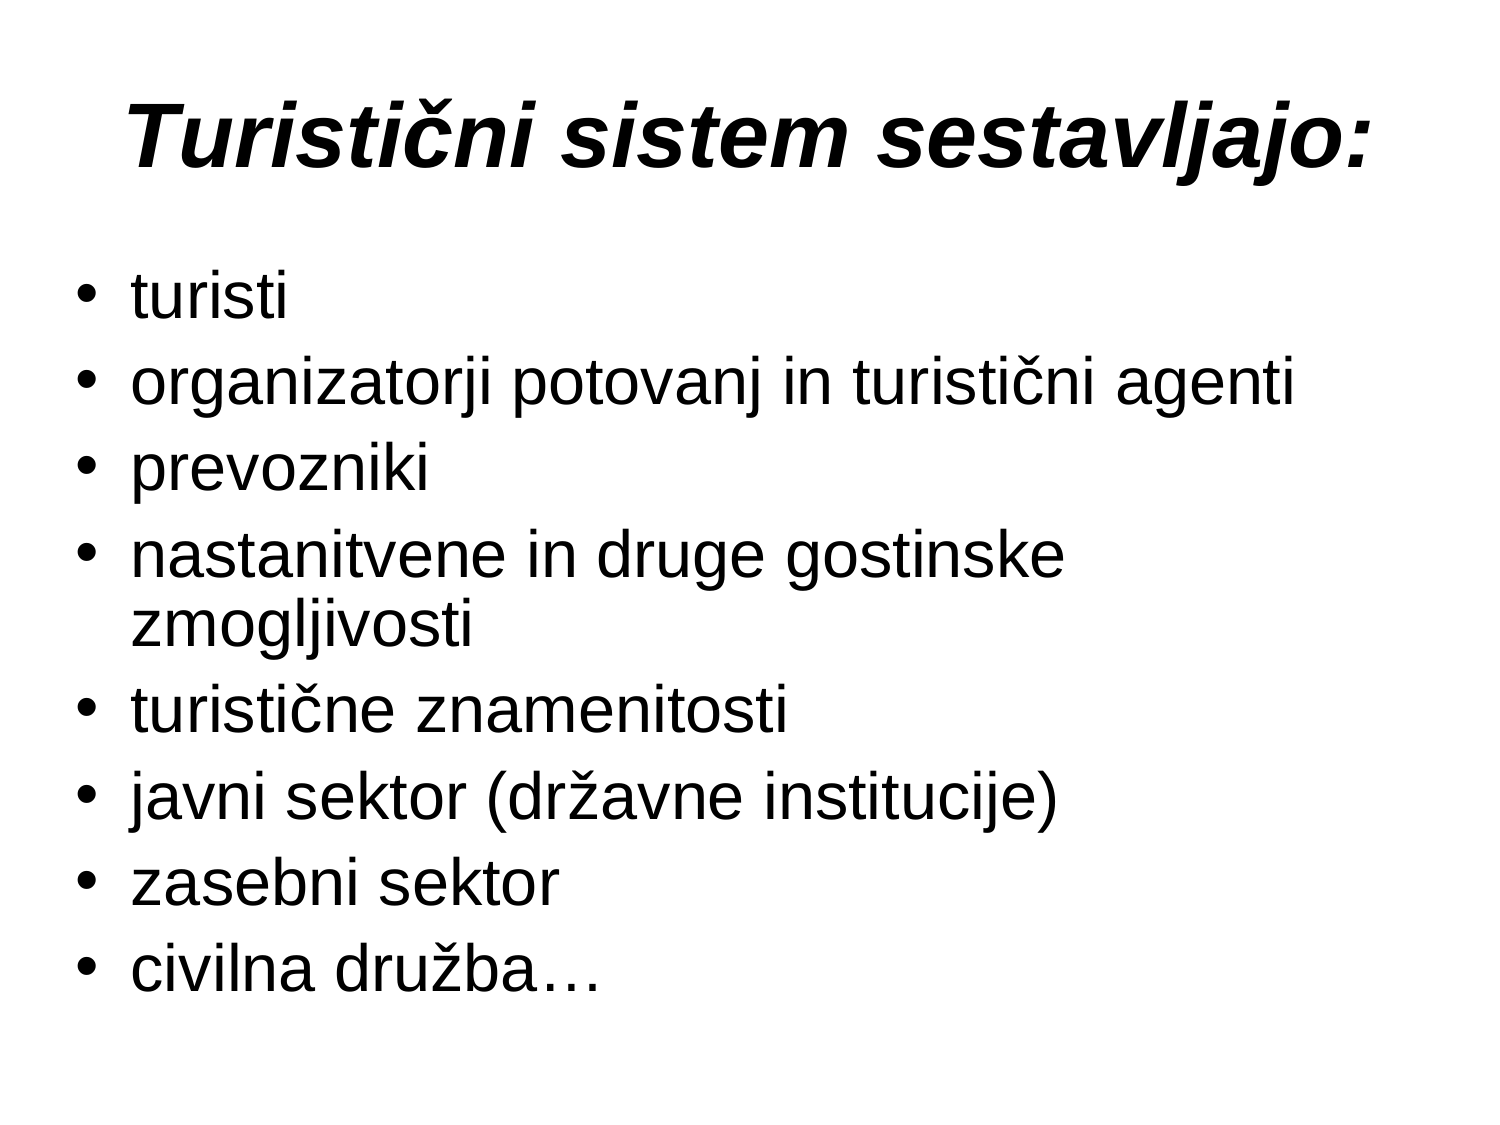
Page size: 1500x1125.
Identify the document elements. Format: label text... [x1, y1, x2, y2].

title Turistični sistem sestavljajo: [75, 21, 1425, 257]
list turisti organizatorji potovanj in turistični agenti prevozniki nastanitvene in druge gostinske zmogljivosti turistične znamenitosti javni sektor (državne institucije)‏ zasebni sektor civilna družba… [75, 262, 1425, 1010]
